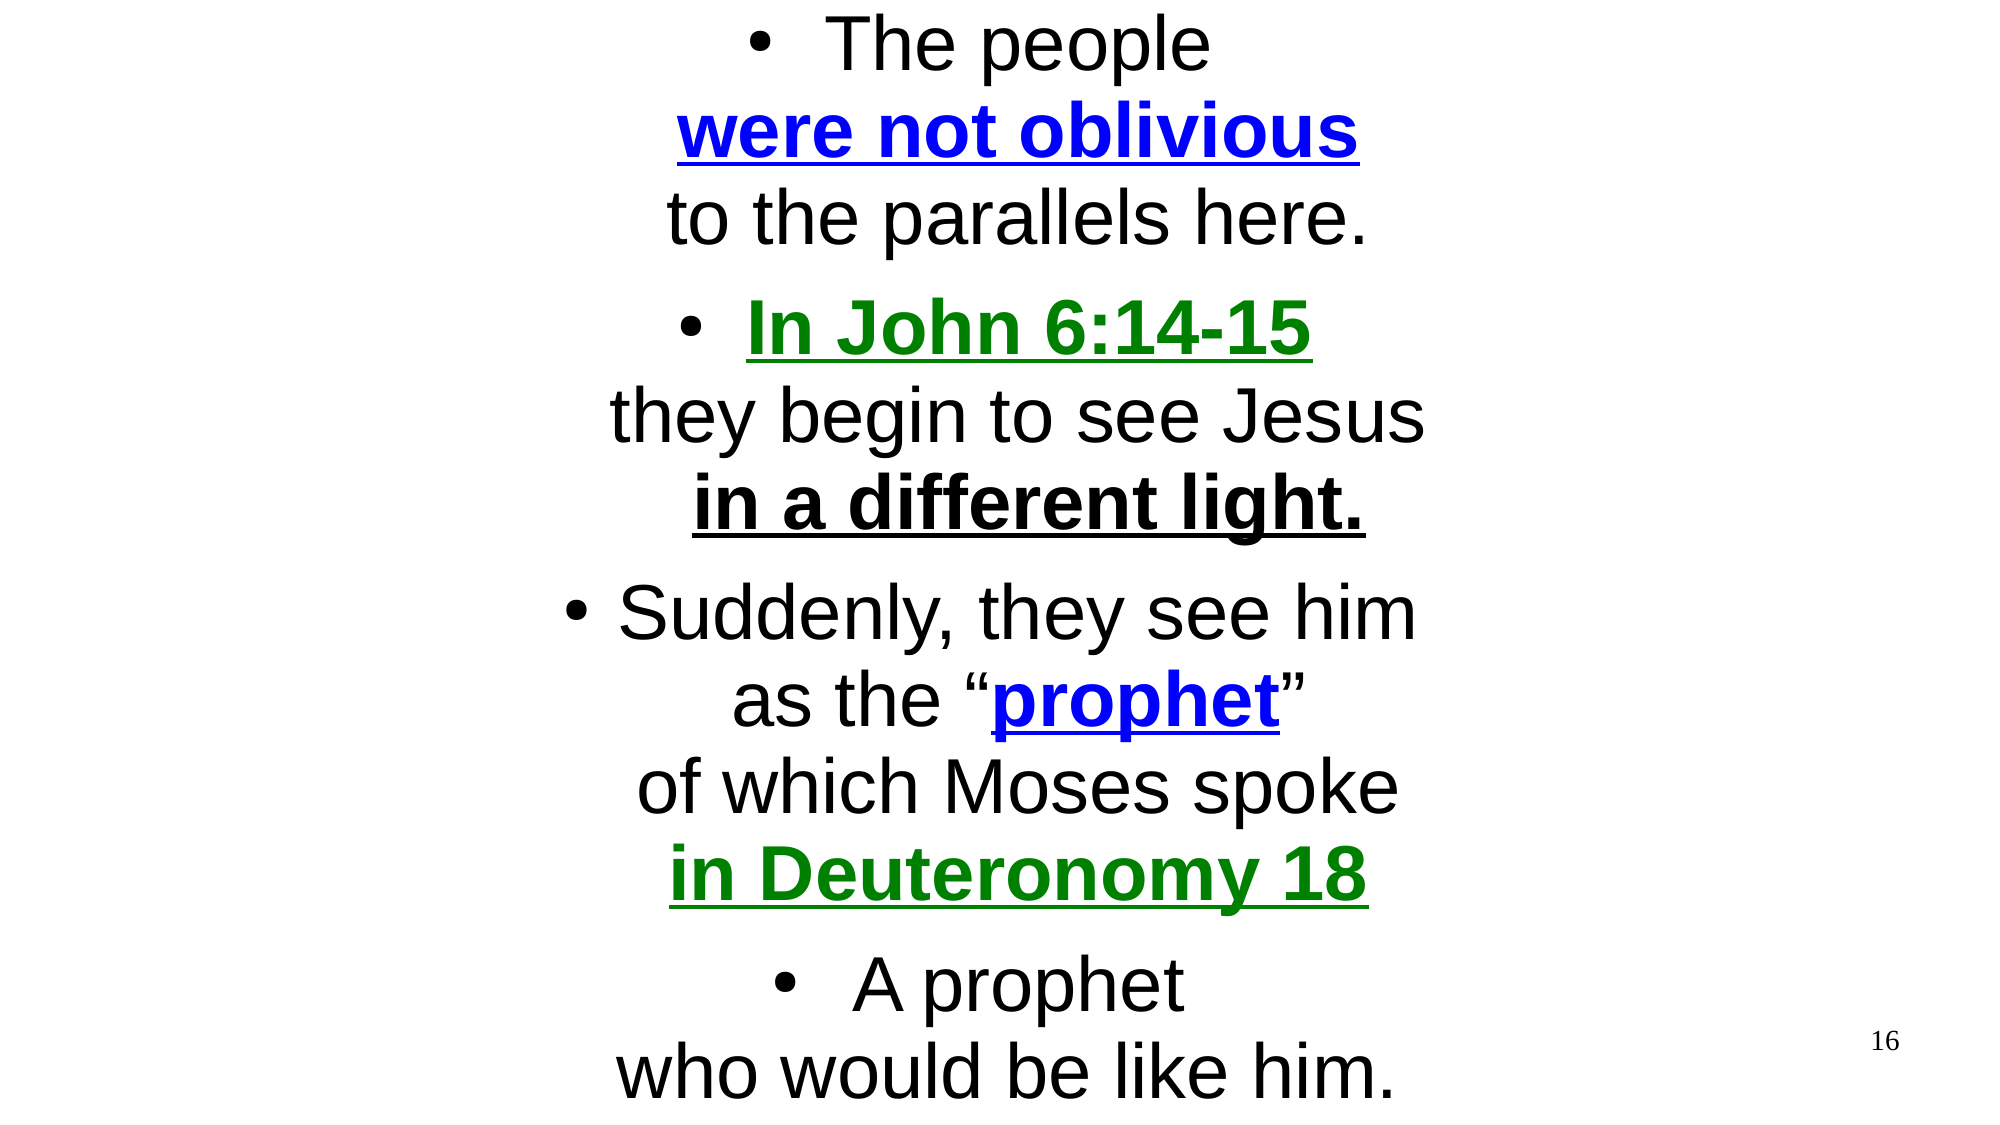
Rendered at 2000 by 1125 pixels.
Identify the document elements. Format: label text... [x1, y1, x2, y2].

list The people were not oblivious to the parallels here. In John 6:14-15 they begin to see Jesus in a different light. Suddenly, they see him as the “prophet” of which Moses spoke in Deuteronomy 18 A prophet who would be like him. [0, 0, 1996, 1123]
